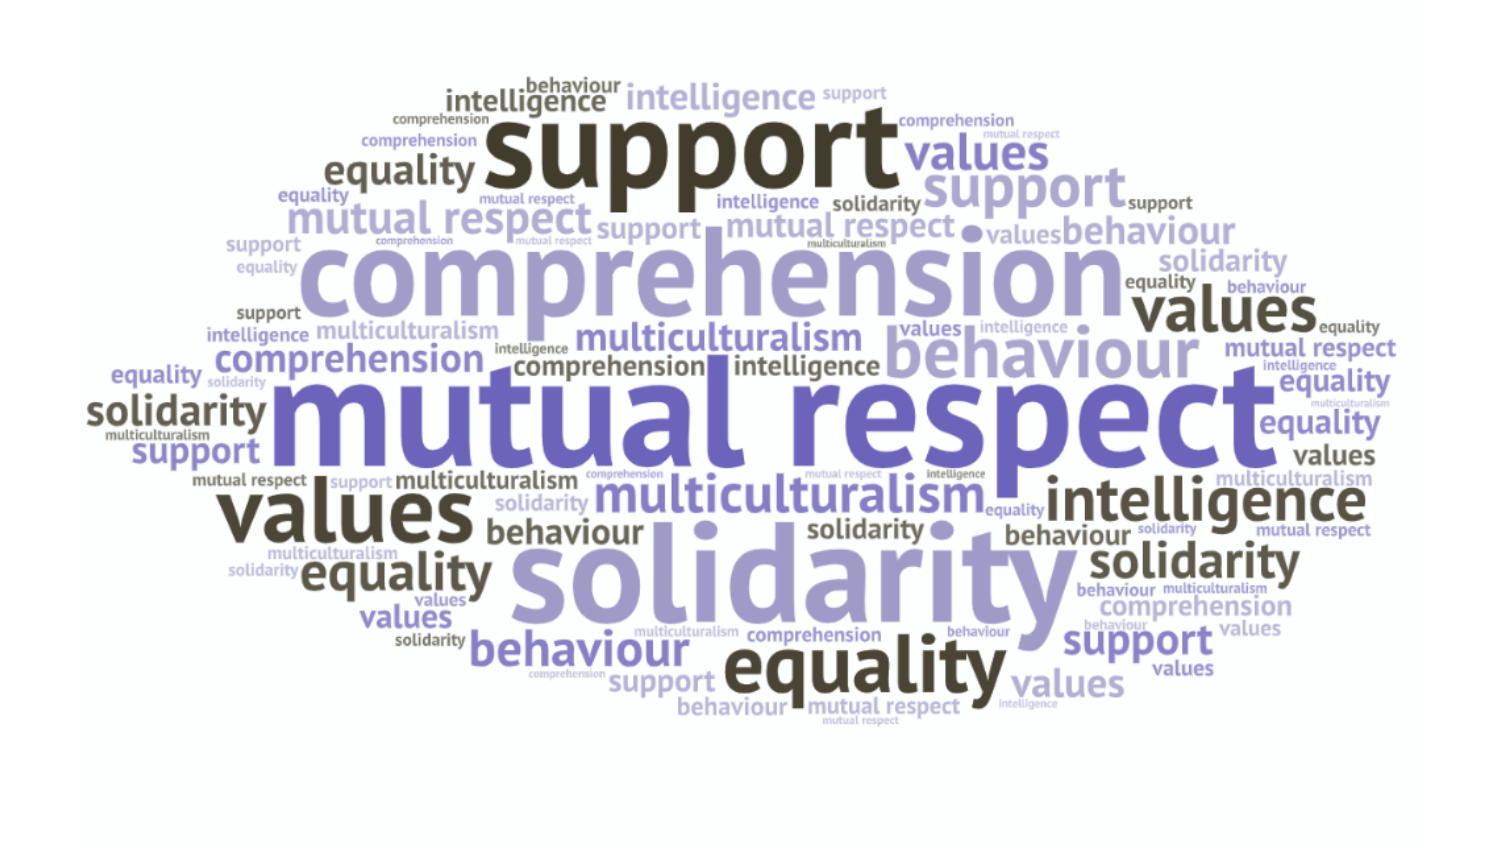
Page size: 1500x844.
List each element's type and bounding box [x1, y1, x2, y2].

picture [78, 0, 1422, 844]
